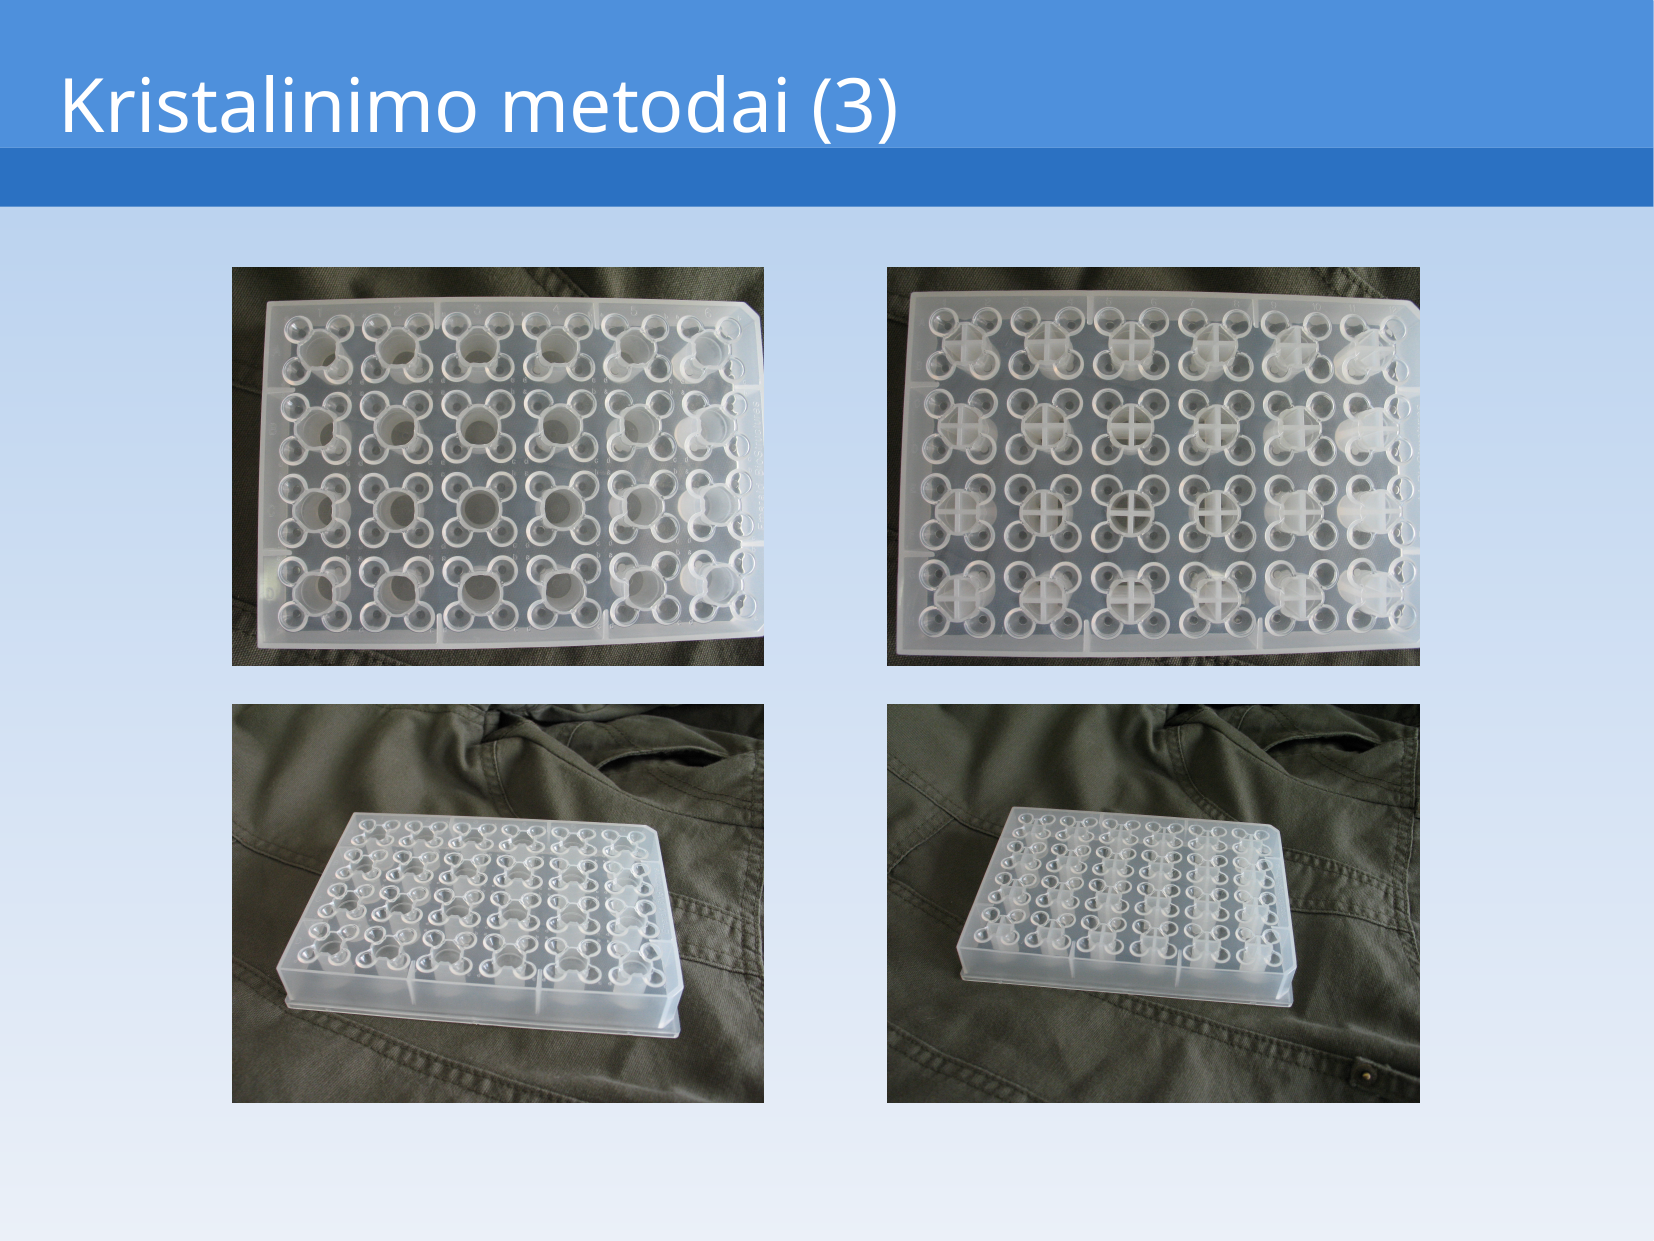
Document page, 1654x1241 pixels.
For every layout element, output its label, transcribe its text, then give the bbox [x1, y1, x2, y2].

picture [232, 704, 764, 1103]
picture [887, 704, 1420, 1103]
picture [232, 267, 764, 666]
picture [887, 267, 1420, 666]
title Kristalinimo metodai (3) [59, 29, 1418, 178]
